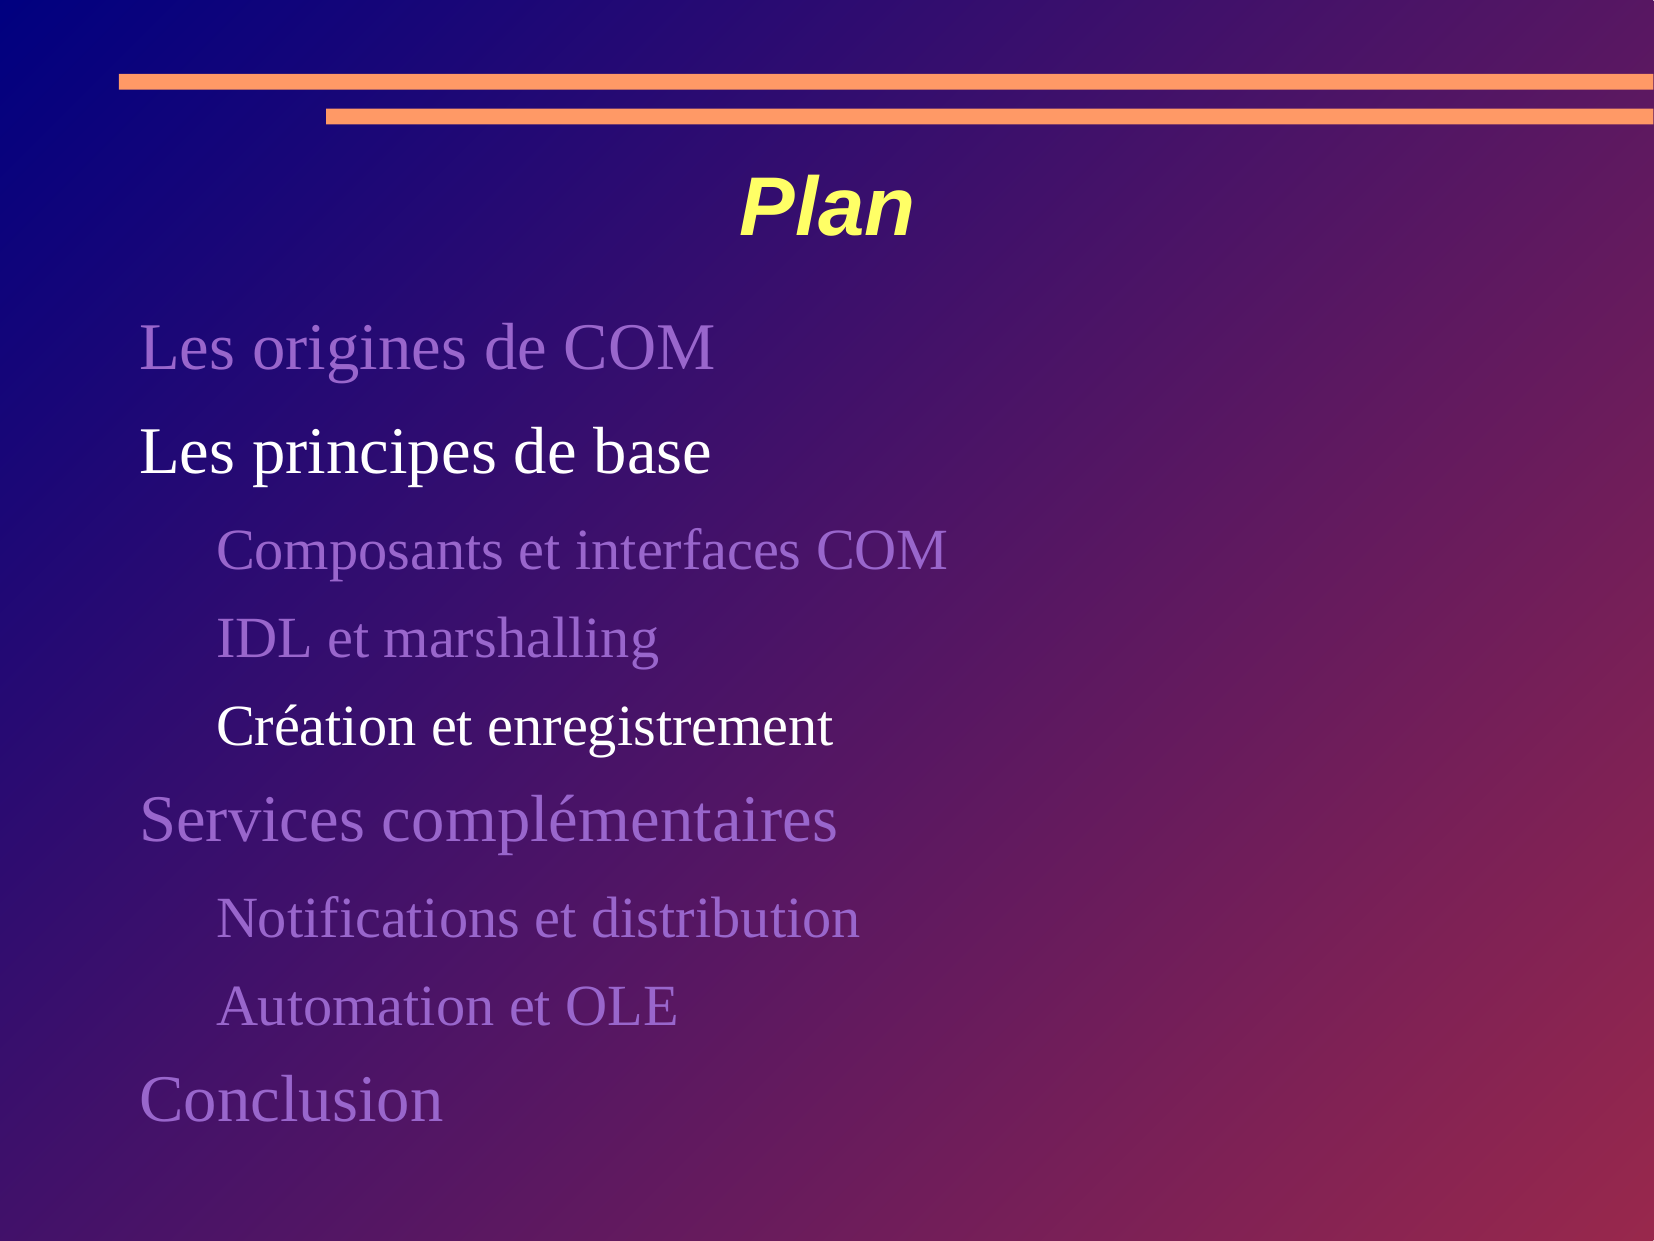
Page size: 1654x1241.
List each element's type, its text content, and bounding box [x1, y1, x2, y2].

list Les origines de COM Les principes de base Composants et interfaces COM IDL et marshalling Création et enregistrement Services complémentaires Notifications et distribution Automation et OLE Conclusion [121, 310, 1534, 1136]
title Plan [121, 102, 1534, 310]
